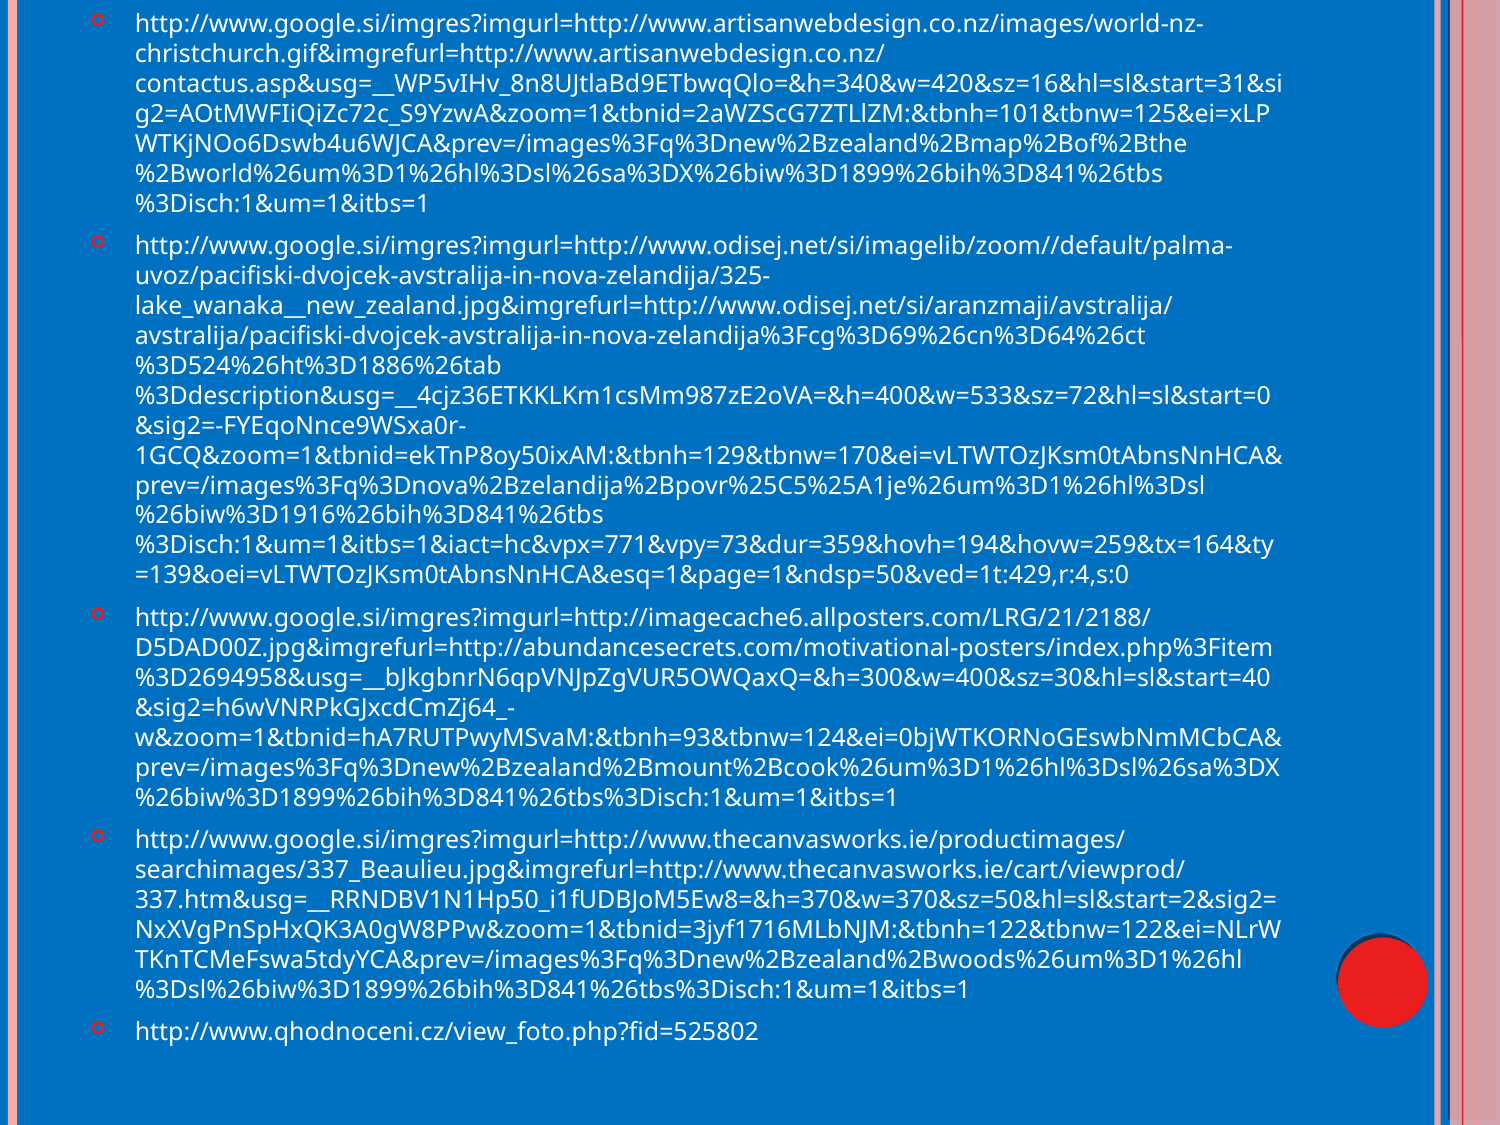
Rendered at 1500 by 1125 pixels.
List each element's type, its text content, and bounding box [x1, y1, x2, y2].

list http://www.google.si/imgres?imgurl=http://www.artisanwebdesign.co.nz/images/world-nz-christchurch.gif&imgrefurl=http://www.artisanwebdesign.co.nz/contactus.asp&usg=__WP5vIHv_8n8UJtlaBd9ETbwqQlo=&h=340&w=420&sz=16&hl=sl&start=31&sig2=AOtMWFIiQiZc72c_S9YzwA&zoom=1&tbnid=2aWZScG7ZTLlZM:&tbnh=101&tbnw=125&ei=xLPWTKjNOo6Dswb4u6WJCA&prev=/images%3Fq%3Dnew%2Bzealand%2Bmap%2Bof%2Bthe%2Bworld%26um%3D1%26hl%3Dsl%26sa%3DX%26biw%3D1899%26bih%3D841%26tbs%3Disch:1&um=1&itbs=1 http://www.google.si/imgres?imgurl=http://www.odisej.net/si/imagelib/zoom//default/palma-uvoz/pacifiski-dvojcek-avstralija-in-nova-zelandija/325-lake_wanaka__new_zealand.jpg&imgrefurl=http://www.odisej.net/si/aranzmaji/avstralija/avstralija/pacifiski-dvojcek-avstralija-in-nova-zelandija%3Fcg%3D69%26cn%3D64%26ct%3D524%26ht%3D1886%26tab%3Ddescription&usg=__4cjz36ETKKLKm1csMm987zE2oVA=&h=400&w=533&sz=72&hl=sl&start=0&sig2=-FYEqoNnce9WSxa0r-1GCQ&zoom=1&tbnid=ekTnP8oy50ixAM:&tbnh=129&tbnw=170&ei=vLTWTOzJKsm0tAbnsNnHCA&prev=/images%3Fq%3Dnova%2Bzelandija%2Bpovr%25C5%25A1je%26um%3D1%26hl%3Dsl%26biw%3D1916%26bih%3D841%26tbs%3Disch:1&um=1&itbs=1&iact=hc&vpx=771&vpy=73&dur=359&hovh=194&hovw=259&tx=164&ty=139&oei=vLTWTOzJKsm0tAbnsNnHCA&esq=1&page=1&ndsp=50&ved=1t:429,r:4,s:0 http://www.google.si/imgres?imgurl=http://imagecache6.allposters.com/LRG/21/2188/D5DAD00Z.jpg&imgrefurl=http://abundancesecrets.com/motivational-posters/index.php%3Fitem%3D2694958&usg=__bJkgbnrN6qpVNJpZgVUR5OWQaxQ=&h=300&w=400&sz=30&hl=sl&start=40&sig2=h6wVNRPkGJxcdCmZj64_-w&zoom=1&tbnid=hA7RUTPwyMSvaM:&tbnh=93&tbnw=124&ei=0bjWTKORNoGEswbNmMCbCA&prev=/images%3Fq%3Dnew%2Bzealand%2Bmount%2Bcook%26um%3D1%26hl%3Dsl%26sa%3DX%26biw%3D1899%26bih%3D841%26tbs%3Disch:1&um=1&itbs=1 http://www.google.si/imgres?imgurl=http://www.thecanvasworks.ie/productimages/searchimages/337_Beaulieu.jpg&imgrefurl=http://www.thecanvasworks.ie/cart/viewprod/337.htm&usg=__RRNDBV1N1Hp50_i1fUDBJoM5Ew8=&h=370&w=370&sz=50&hl=sl&start=2&sig2=NxXVgPnSpHxQK3A0gW8PPw&zoom=1&tbnid=3jyf1716MLbNJM:&tbnh=122&tbnw=122&ei=NLrWTKnTCMeFswa5tdyYCA&prev=/images%3Fq%3Dnew%2Bzealand%2Bwoods%26um%3D1%26hl%3Dsl%26biw%3D1899%26bih%3D841%26tbs%3Disch:1&um=1&itbs=1 http://www.qhodnoceni.cz/view_foto.php?fid=525802 [75, 0, 1300, 1062]
